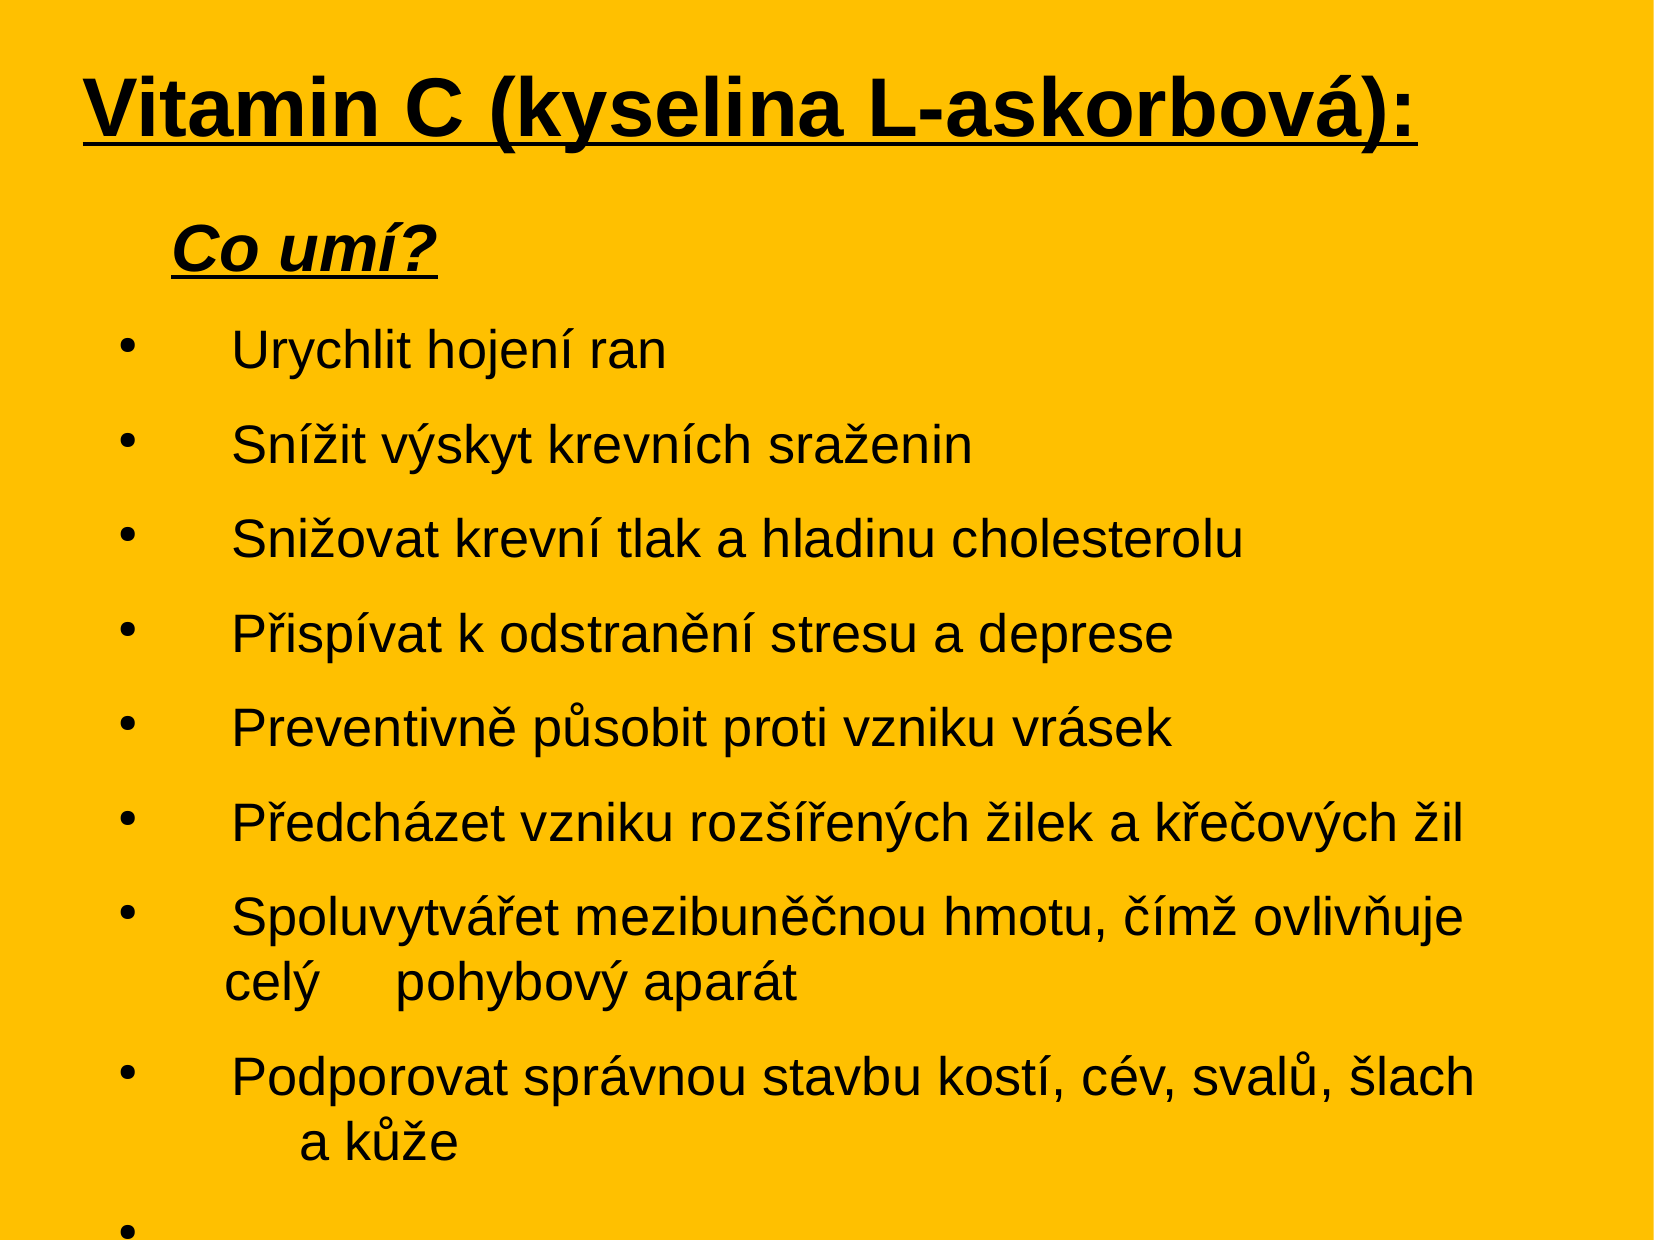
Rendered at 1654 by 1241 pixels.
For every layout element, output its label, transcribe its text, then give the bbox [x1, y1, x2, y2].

title Vitamin C (kyselina L-askorbová): [82, 0, 1571, 204]
list Co umí? Urychlit hojení ran Snížit výskyt krevních sraženin Snižovat krevní tlak a hladinu cholesterolu Přispívat k odstranění stresu a deprese Preventivně působit proti vzniku vrásek Předcházet vzniku rozšířených žilek a křečových žil Spoluvytvářet mezibuněčnou hmotu, čímž ovlivňuje celý pohybový aparát Podporovat správnou stavbu kostí, cév, svalů, šlach a kůže [82, 204, 1571, 1211]
